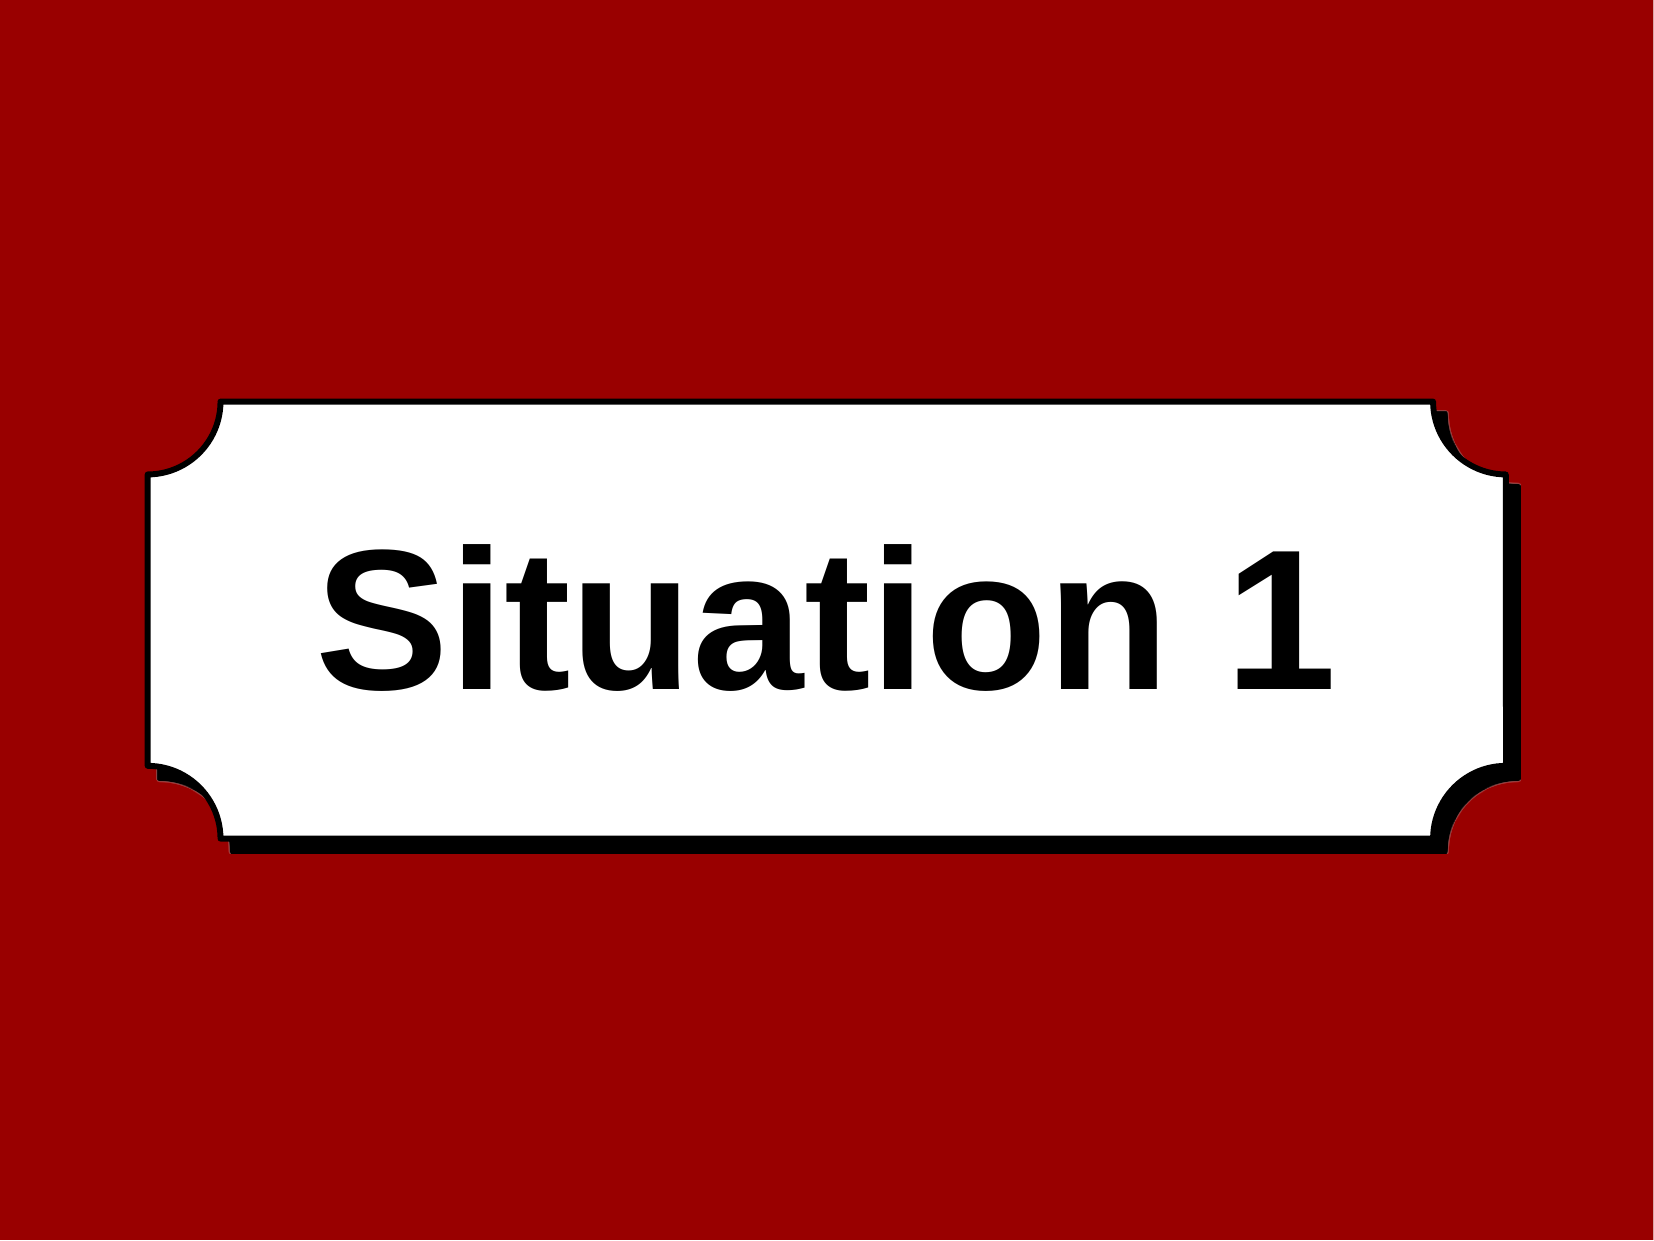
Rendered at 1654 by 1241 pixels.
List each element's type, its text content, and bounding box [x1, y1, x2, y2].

text_box Situation 1 [147, 401, 1506, 839]
